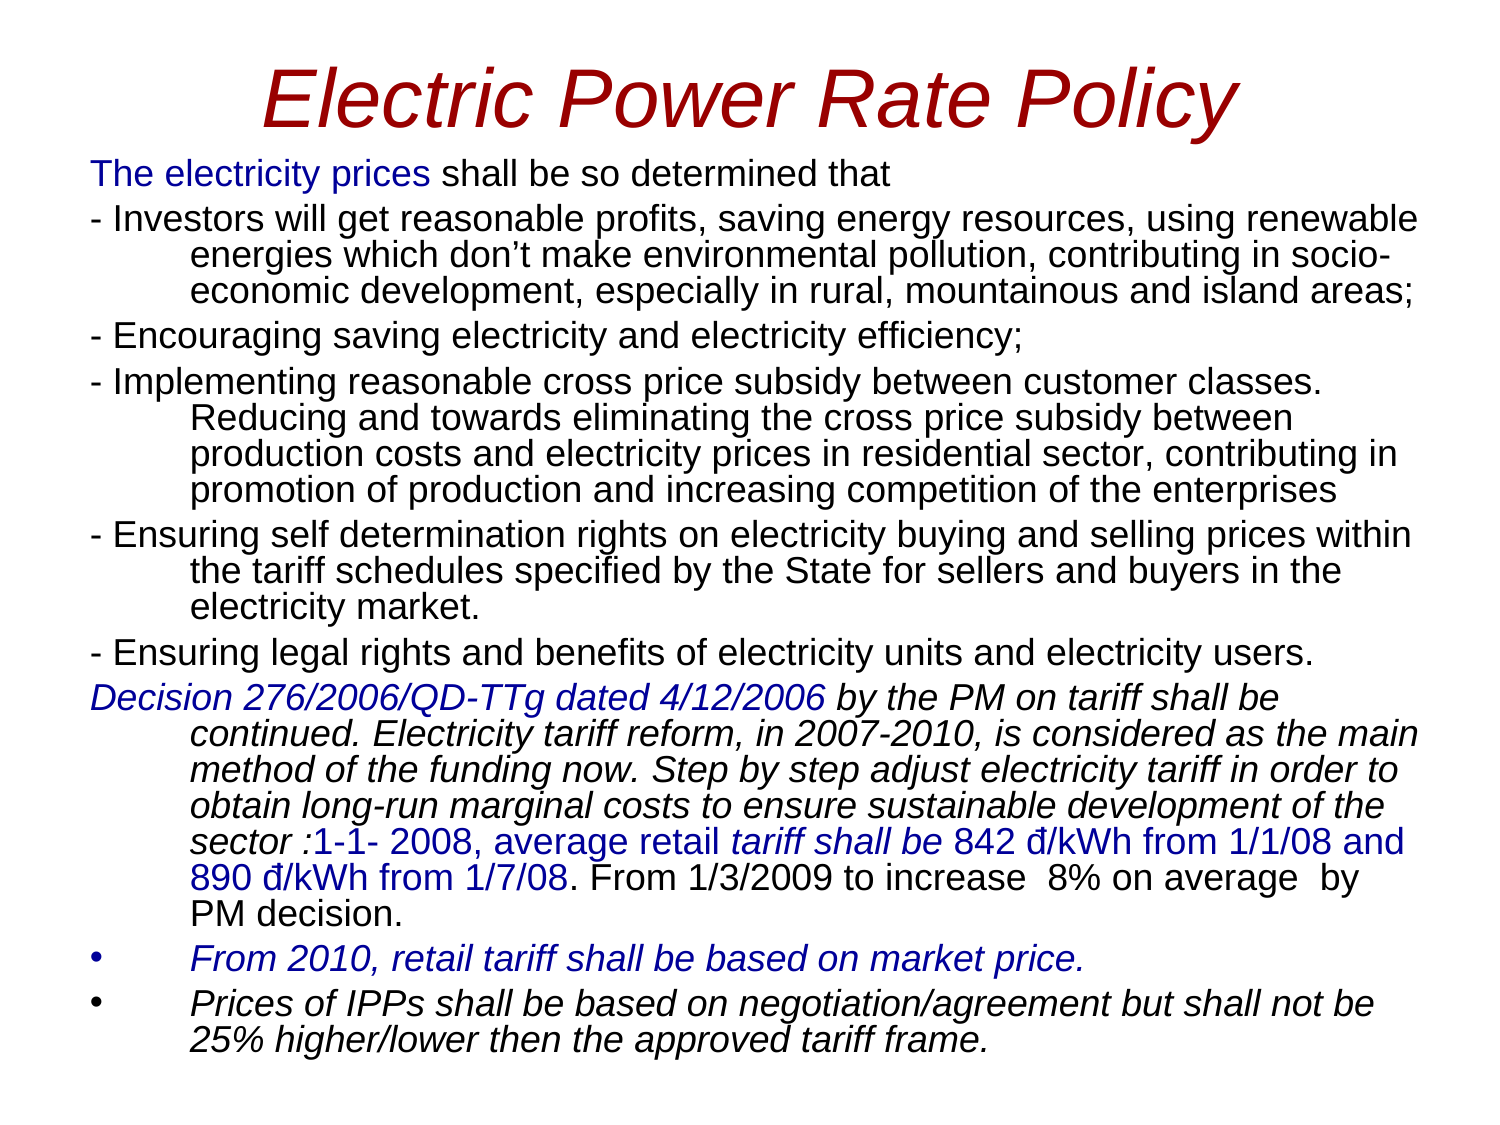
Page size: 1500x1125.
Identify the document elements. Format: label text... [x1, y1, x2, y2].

list The electricity prices shall be so determined that - Investors will get reasonable profits, saving energy resources, using renewable energies which don’t make environmental pollution, contributing in socio-economic development, especially in rural, mountainous and island areas; - Encouraging saving electricity and electricity efficiency; - Implementing reasonable cross price subsidy between customer classes. Reducing and towards eliminating the cross price subsidy between production costs and electricity prices in residential sector, contributing in promotion of production and increasing competition of the enterprises - Ensuring self determination rights on electricity buying and selling prices within the tariff schedules specified by the State for sellers and buyers in the electricity market. - Ensuring legal rights and benefits of electricity units and electricity users. Decision 276/2006/QD-TTg dated 4/12/2006 by the PM on tariff shall be continued. Electricity tariff reform, in 2007-2010, is considered as the main method of the funding now. Step by step adjust electricity tariff in order to obtain long-run marginal costs to ensure sustainable development of the sector :1-1- 2008, average retail tariff shall be 842 đ/kWh from 1/1/08 and 890 đ/kWh from 1/7/08. From 1/3/2009 to increase 8% on average by PM decision. From 2010, retail tariff shall be based on market price. Prices of IPPs shall be based on negotiation/agreement but shall not be 25% higher/lower then the approved tariff frame. [75, 149, 1438, 1075]
title Electric Power Rate Policy [75, 0, 1426, 149]
